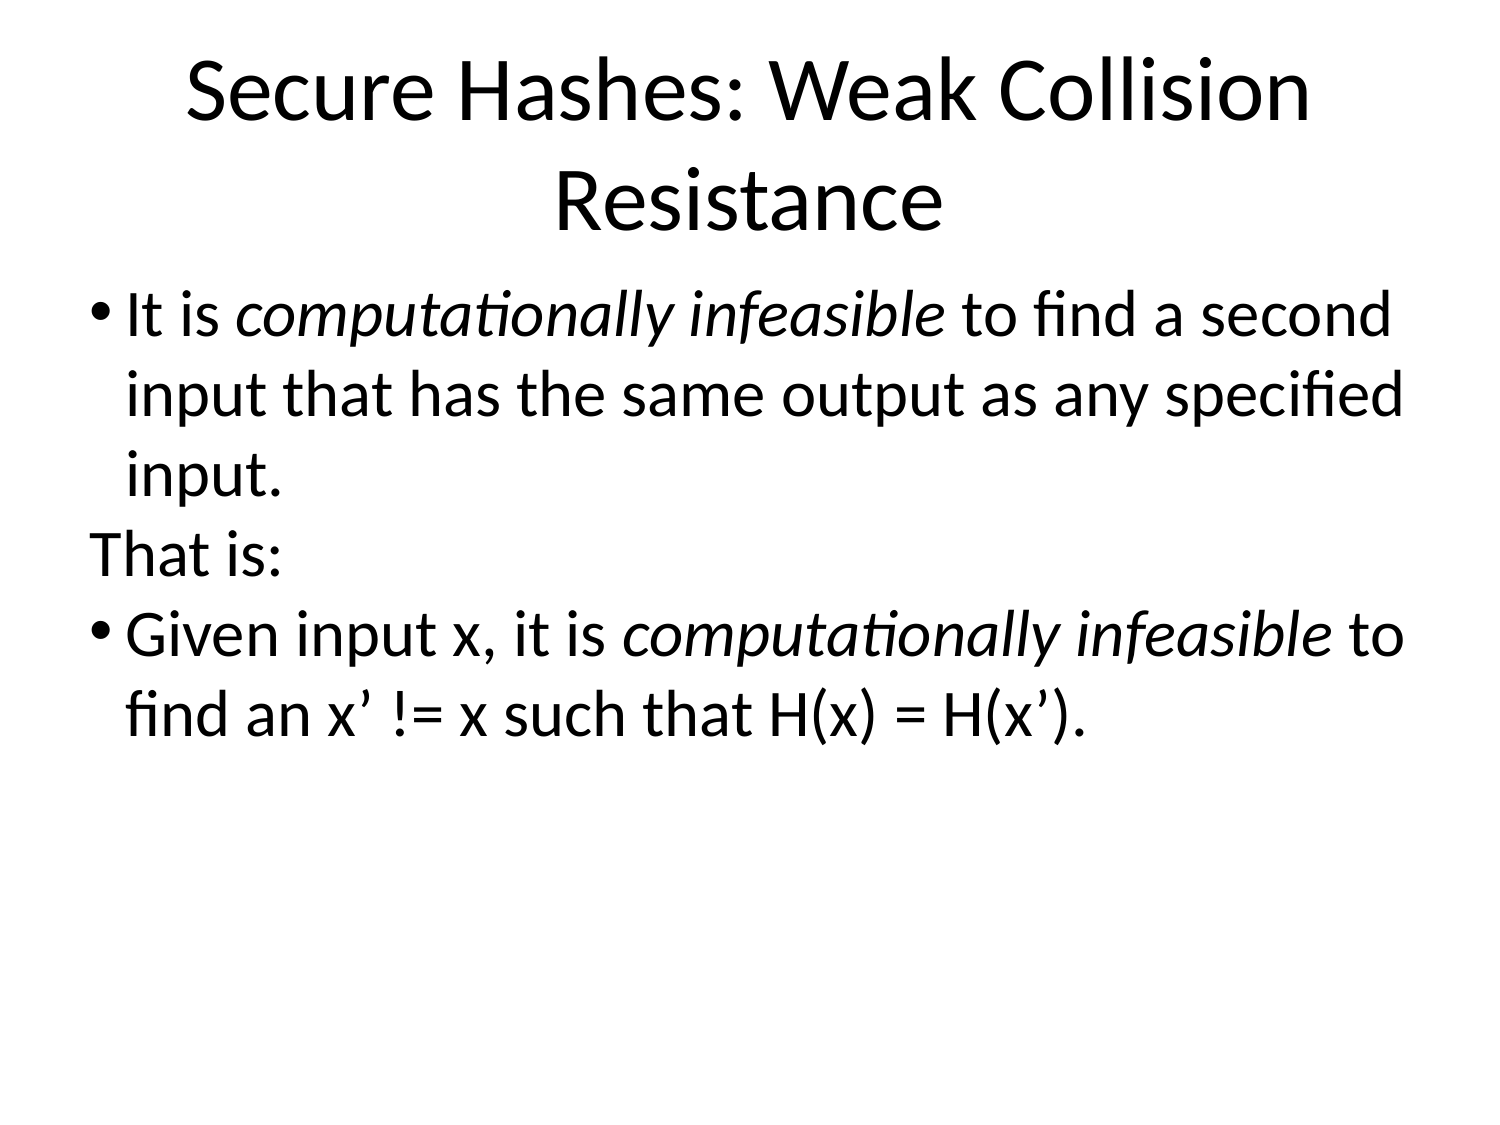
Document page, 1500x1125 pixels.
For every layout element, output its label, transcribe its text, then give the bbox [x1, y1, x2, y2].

text_box It is computationally infeasible to find a second input that has the same output as any specified input. That is: Given input x, it is computationally infeasible to find an x’ != x such that H(x) = H(x’). [75, 262, 1425, 1005]
text_box Secure Hashes: Weak Collision Resistance [75, 45, 1425, 233]
